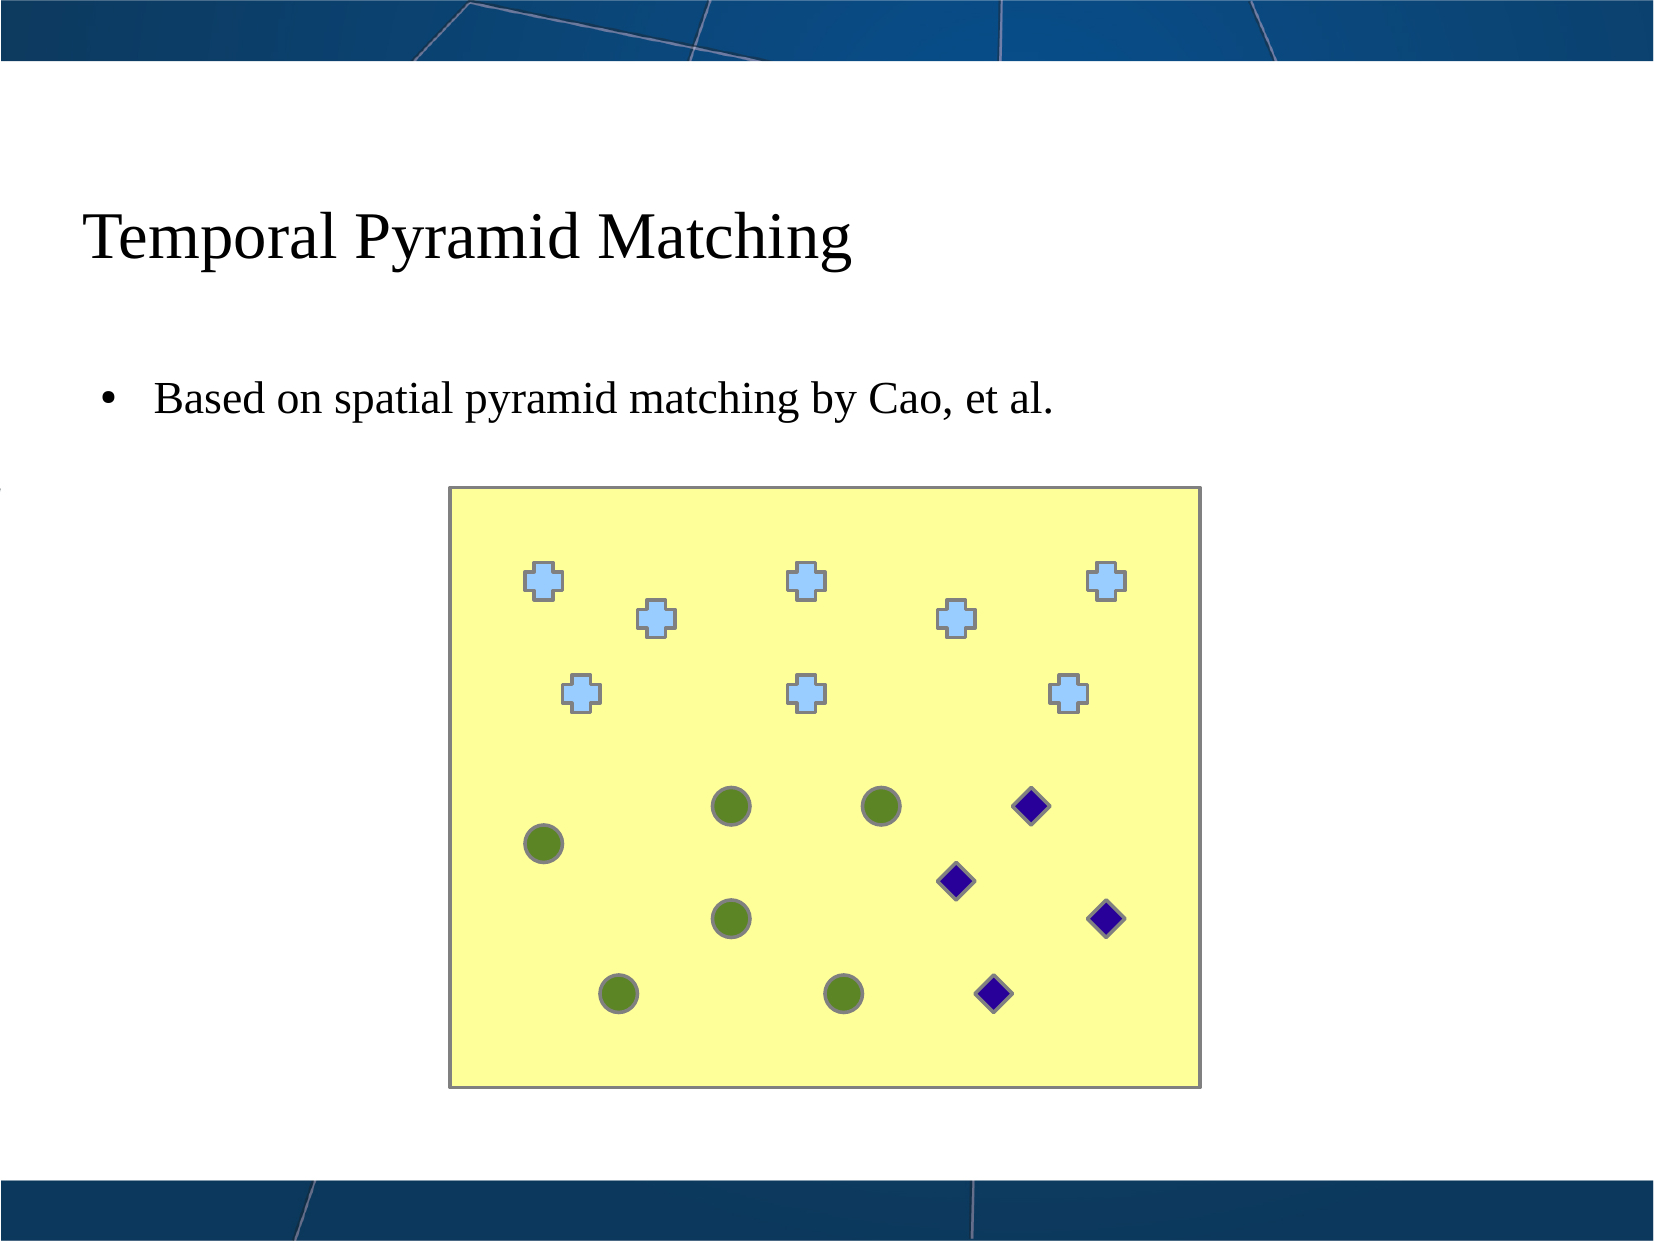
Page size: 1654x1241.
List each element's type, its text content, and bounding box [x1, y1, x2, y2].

text_box [450, 487, 1201, 1088]
picture [0, 0, 1654, 1241]
title Temporal Pyramid Matching [82, 132, 1571, 340]
list Based on spatial pyramid matching by Cao, et al. [82, 372, 1571, 1093]
